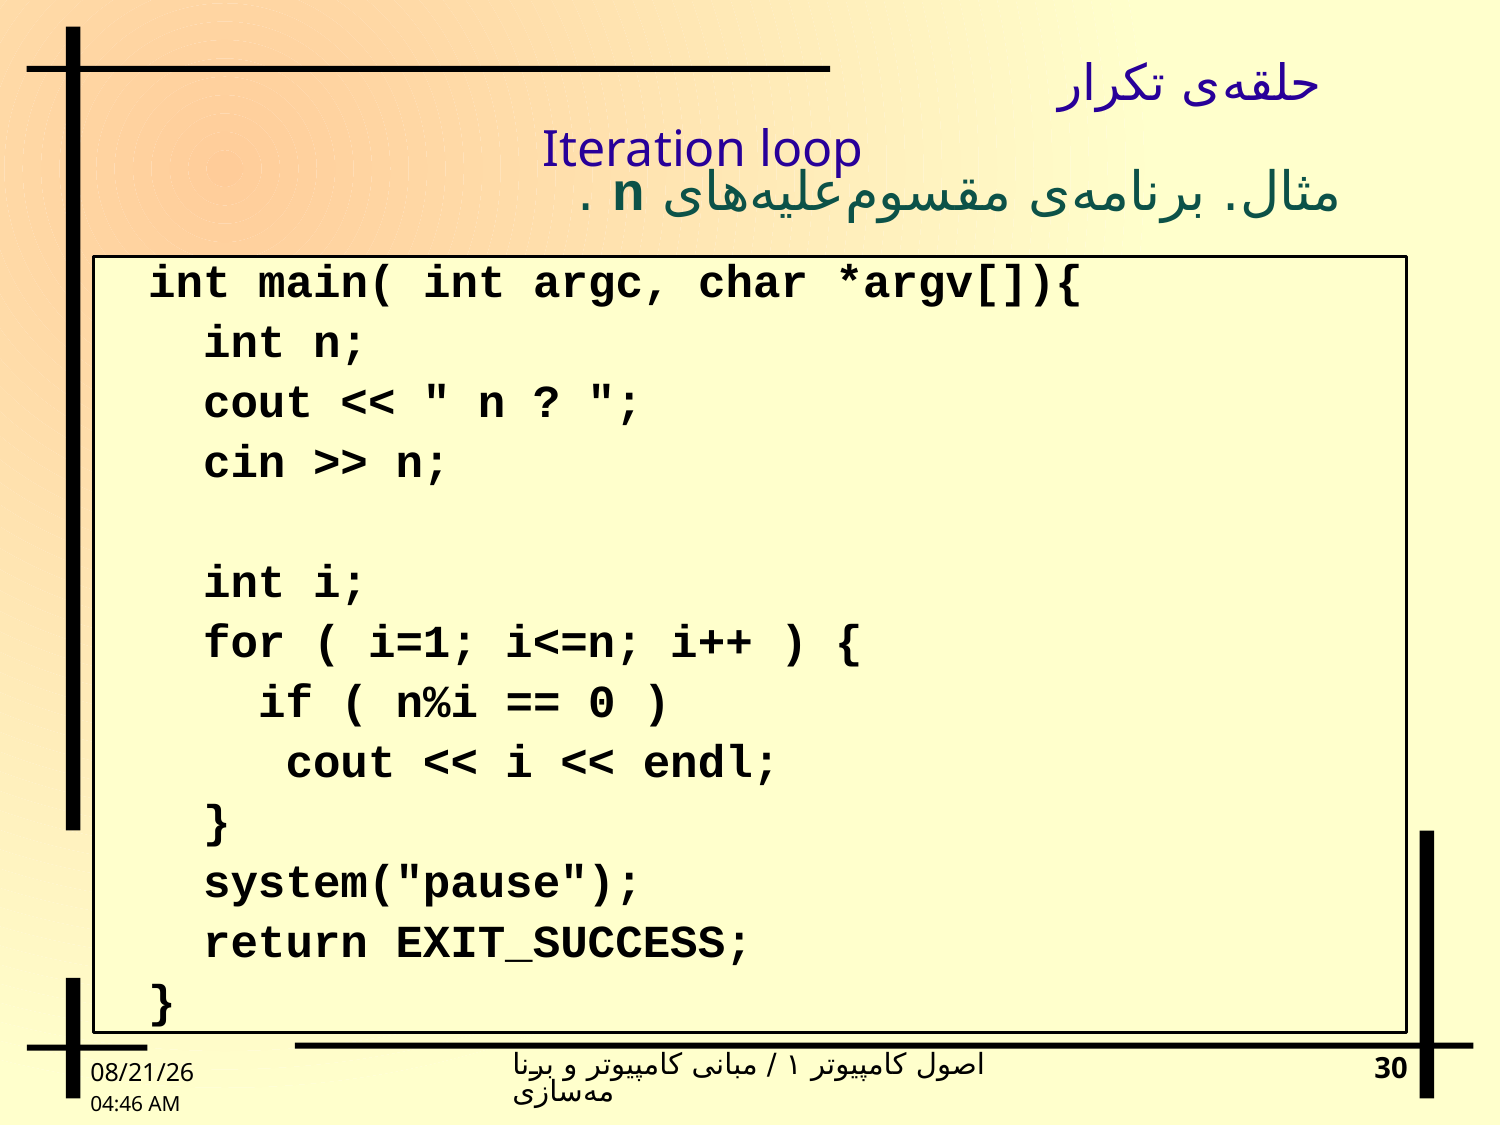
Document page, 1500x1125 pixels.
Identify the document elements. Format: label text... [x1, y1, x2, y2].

list int main( int argc, char *argv[]){ int n; cout << " n ? "; cin >> n; int i; for ( i=1; i<=n; i++ ) { if ( n%i == 0 ) cout << i << endl; } system("pause"); return EXIT_SUCCESS; } [93, 256, 1407, 1033]
list مثال. برنامه‌ی مقسوم‌علیه‌های n . [105, 159, 1395, 259]
title حلقه‌ی تکرار Iteration loop [62, 57, 1344, 178]
